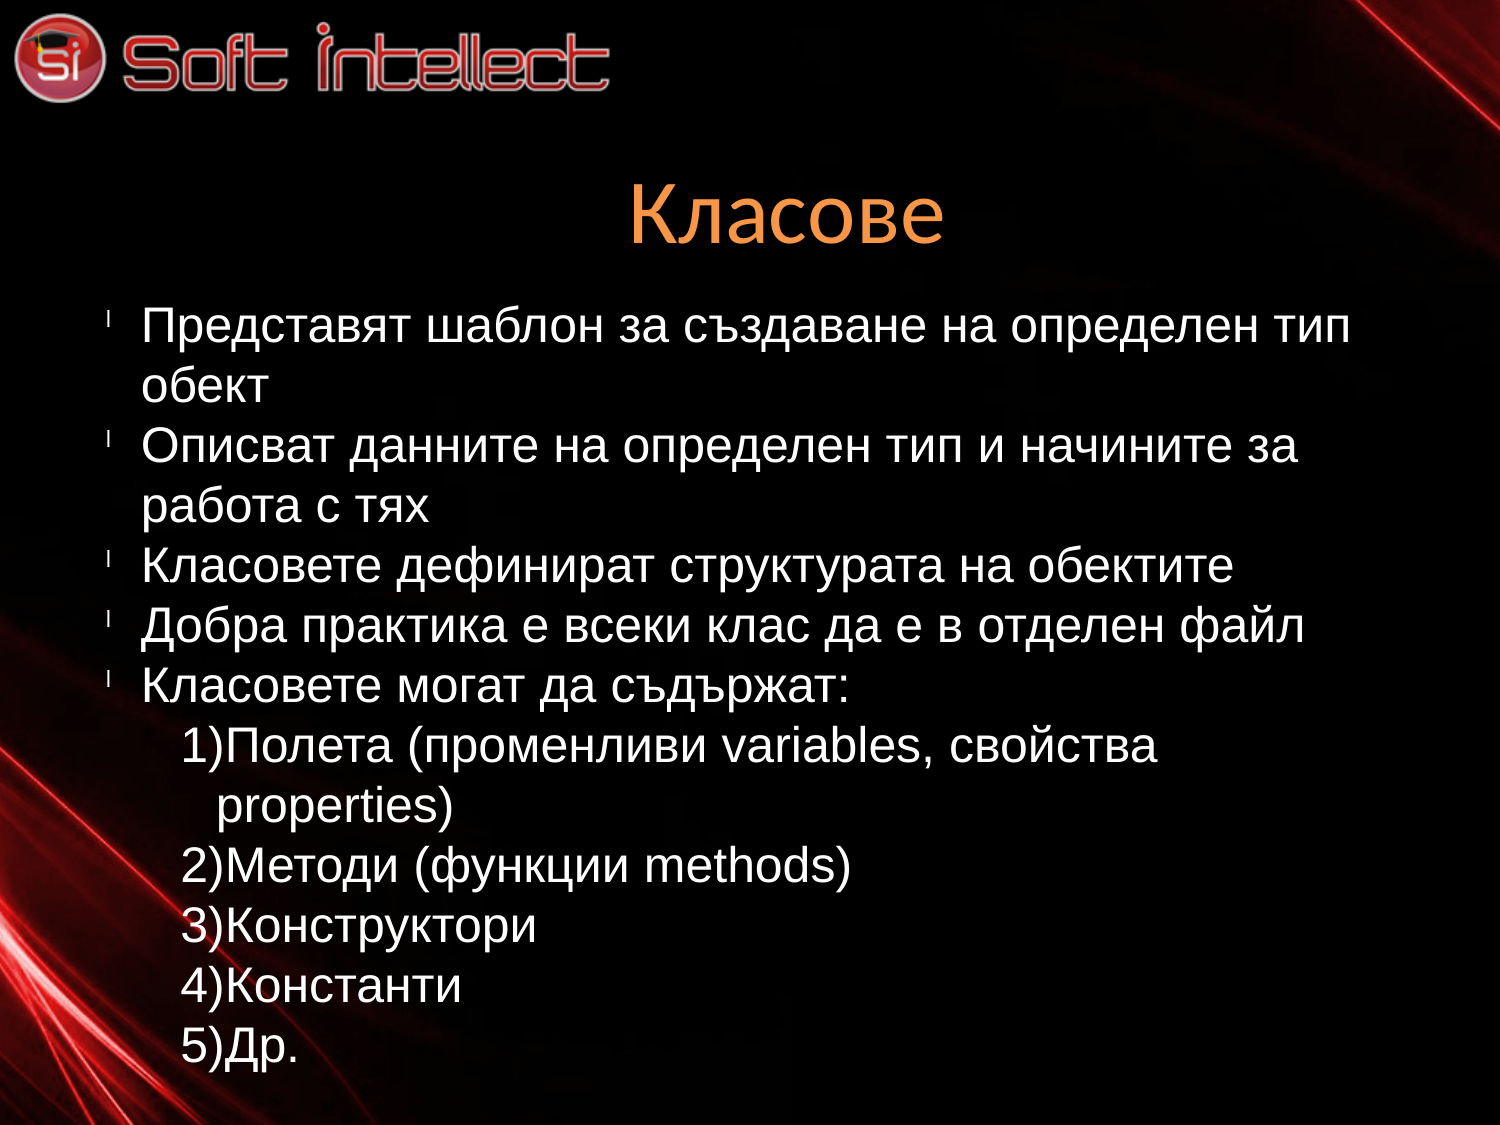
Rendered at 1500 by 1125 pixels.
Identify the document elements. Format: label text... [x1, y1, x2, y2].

text_box Класове [150, 127, 1425, 285]
text_box Представят шаблон за създаване на определен тип обект Описват данните на определен тип и начините за работа с тях Класовете дефинират структурата на обектите Добра практика е всеки клас да е в отделен файл Класовете могат да съдържат: Полета (променливи variables, свойства properties) Методи (функции methods) Конструктори Константи Др. [90, 285, 1426, 1032]
picture [0, 0, 1500, 1125]
